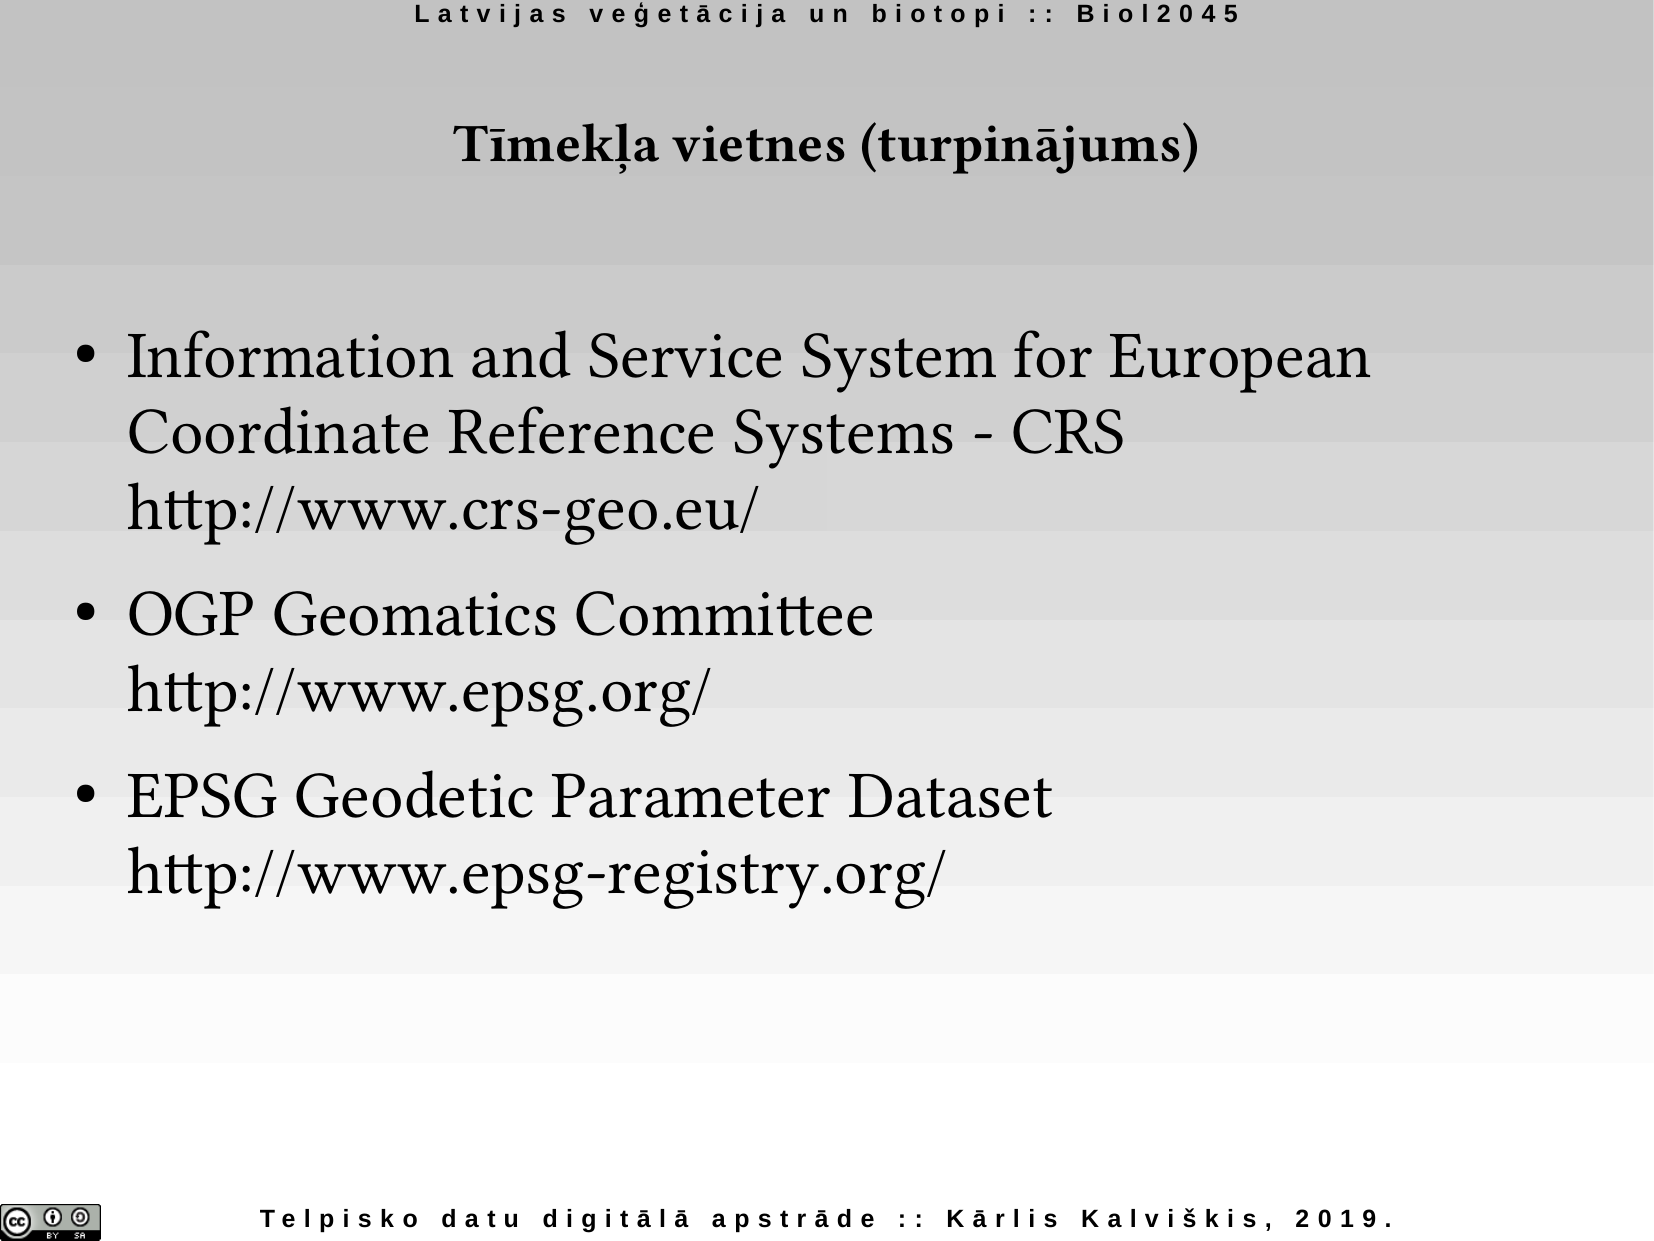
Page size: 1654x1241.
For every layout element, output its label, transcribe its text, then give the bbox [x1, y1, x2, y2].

list Information and Service System for European Coordinate Reference Systems - CRS http://www.crs-geo.eu/ OGP Geomatics Committee http://www.epsg.org/ EPSG Geodetic Parameter Dataset http://www.epsg-registry.org/ [56, 317, 1600, 1175]
picture [0, 287, 1654, 1241]
title Tīmekļa vietnes (turpinājums) [0, 1, 1654, 287]
